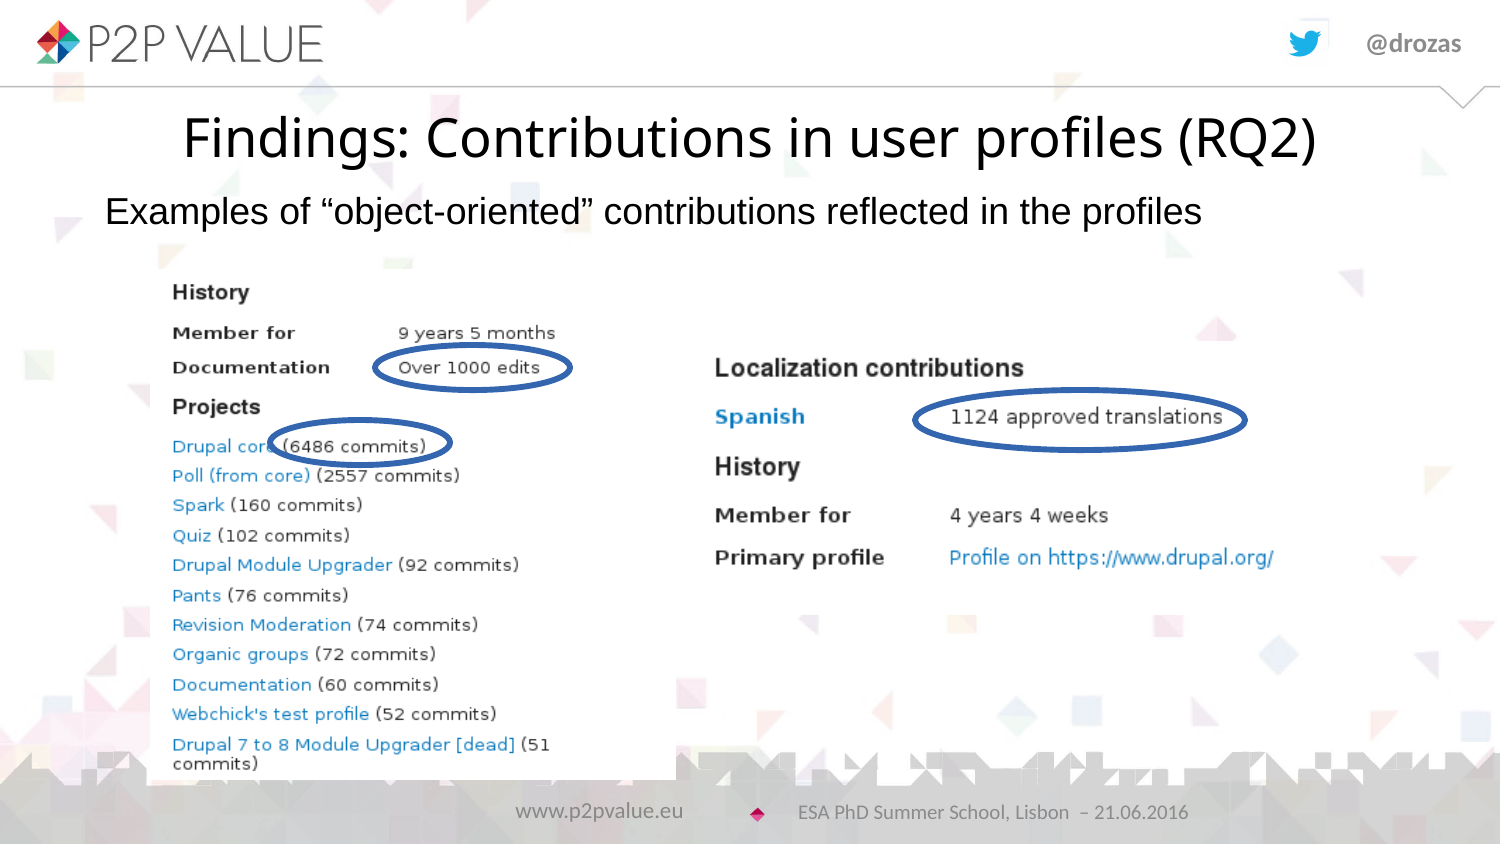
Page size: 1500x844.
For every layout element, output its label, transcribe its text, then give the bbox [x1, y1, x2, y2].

text_box @drozas [1305, 11, 1481, 72]
text_box Examples of “object-oriented” contributions reflected in the profiles [90, 183, 1500, 241]
text_box ESA PhD Summer School, Lisbon – 21.06.2016 [784, 788, 1477, 834]
title Findings: Contributions in user profiles (RQ2) [0, 92, 1500, 181]
text_box www.p2pvalue.eu [509, 789, 728, 829]
picture [0, 181, 1500, 844]
picture [0, 0, 1500, 92]
